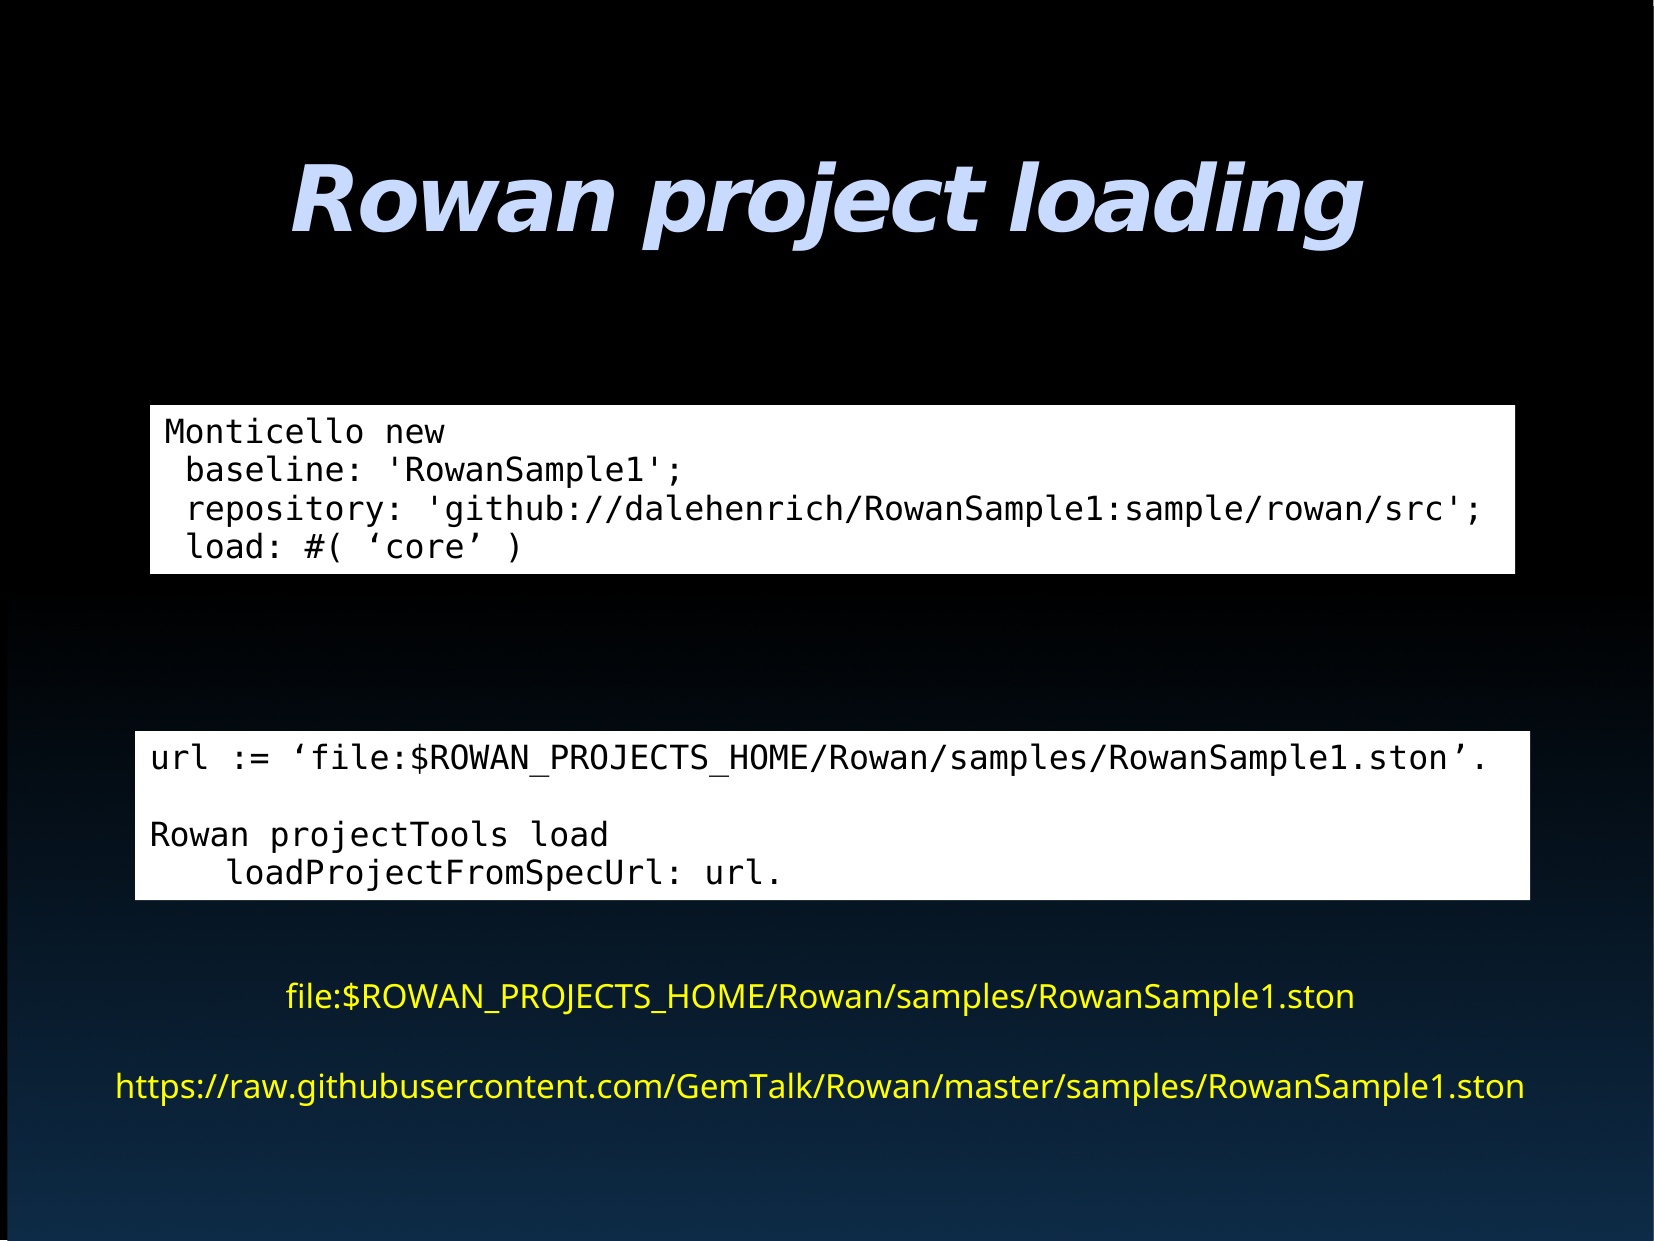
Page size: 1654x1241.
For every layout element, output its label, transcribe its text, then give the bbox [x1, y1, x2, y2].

text_box url := ‘file:$ROWAN_PROJECTS_HOME/Rowan/samples/RowanSample1.ston’. Rowan projectTools load loadProjectFromSpecUrl: url. [135, 731, 1531, 901]
text_box file:$ROWAN_PROJECTS_HOME/Rowan/samples/RowanSample1.ston https://raw.githubusercontent.com/GemTalk/Rowan/master/samples/RowanSample1.ston [75, 911, 1568, 1170]
picture [7, 6, 1654, 1241]
text_box Monticello new baseline: 'RowanSample1'; repository: 'github://dalehenrich/RowanSample1:sample/rowan/src'; load: #( ‘core’ ) [150, 405, 1516, 574]
title Rowan project loading [82, 96, 1576, 304]
